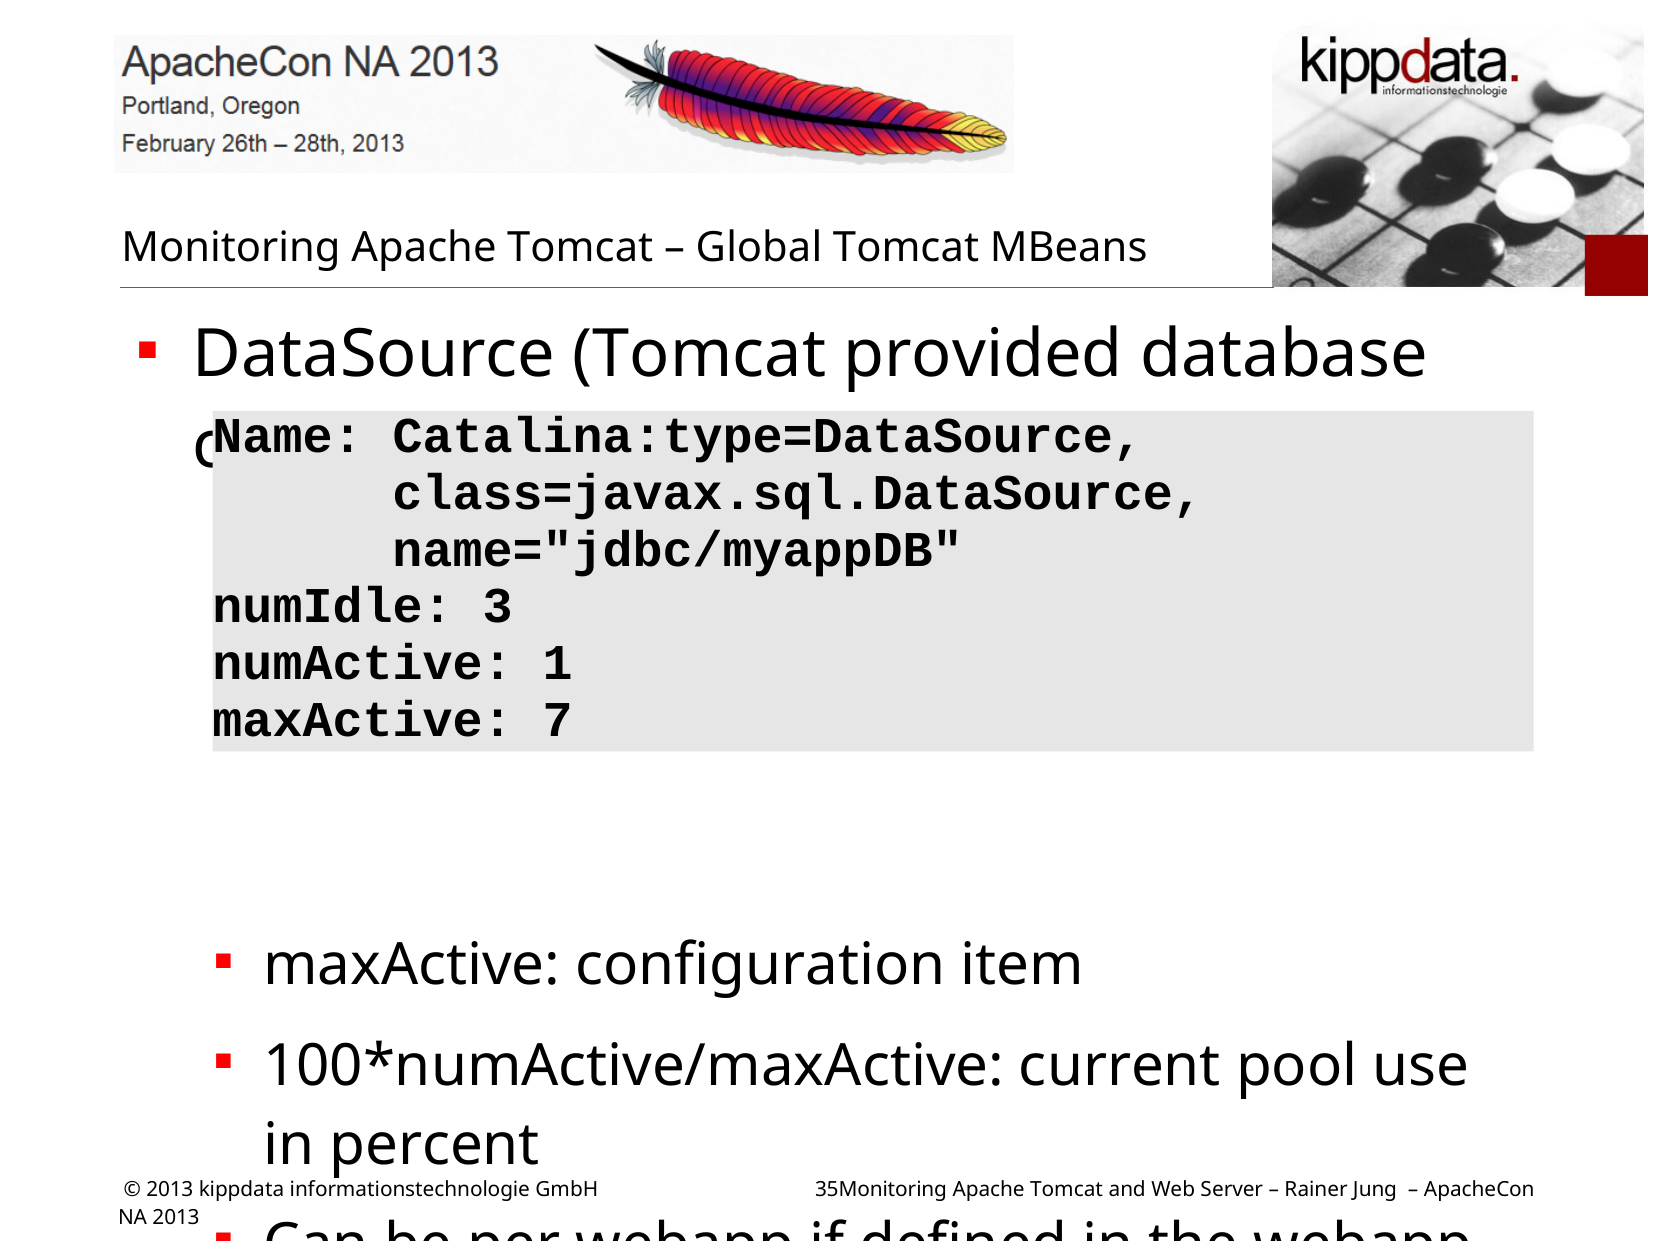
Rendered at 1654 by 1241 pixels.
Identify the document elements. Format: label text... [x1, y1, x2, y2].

picture [114, 35, 1014, 173]
list Name: Catalina:type=DataSource, class=javax.sql.DataSource, name="jdbc/myappDB" numIdle: 3 numActive: 1 maxActive: 7 [212, 410, 1534, 752]
picture [1272, 5, 1648, 302]
title Monitoring Apache Tomcat – Global Tomcat MBeans [121, 204, 1242, 286]
list DataSource (Tomcat provided database conn. pools) maxActive: configuration item 100*numActive/maxActive: current pool use in percent Can be per webapp if defined in the webapp, ObjectName then slightly different [121, 305, 1534, 1167]
